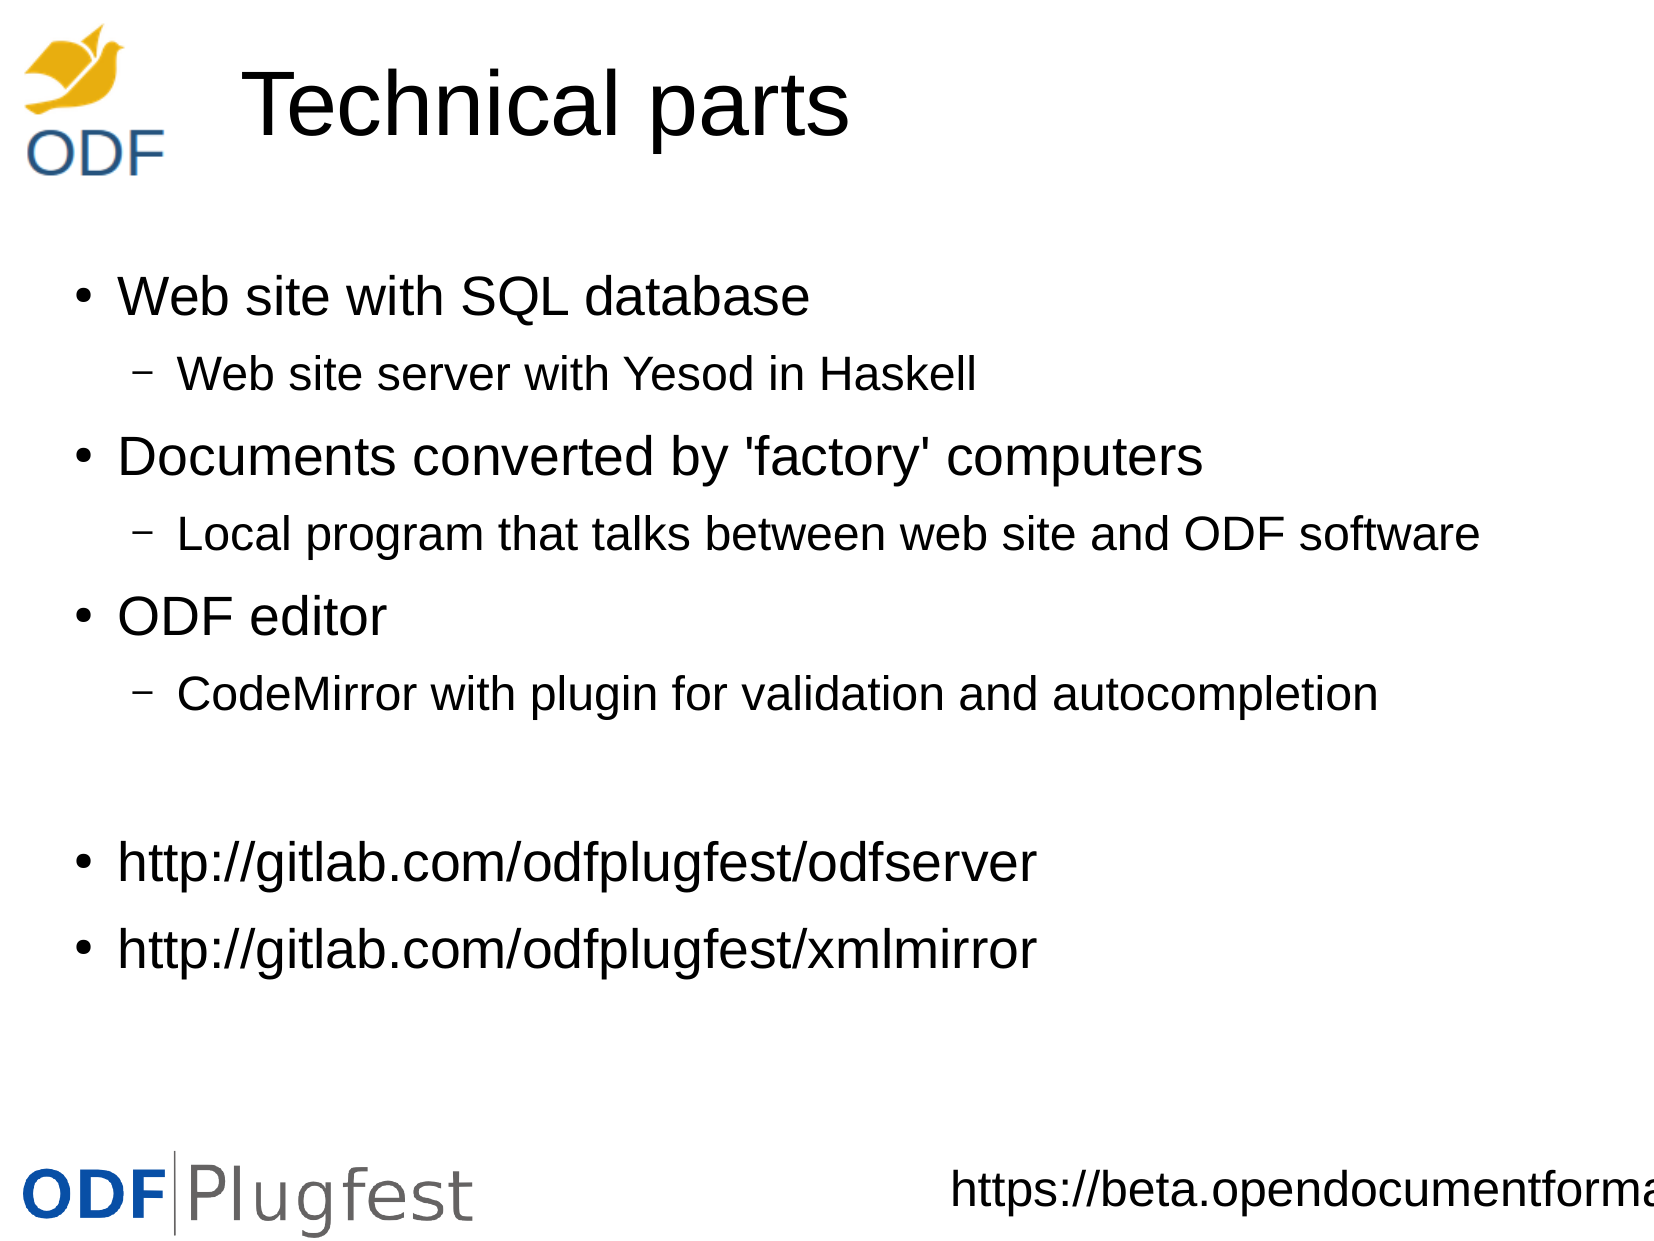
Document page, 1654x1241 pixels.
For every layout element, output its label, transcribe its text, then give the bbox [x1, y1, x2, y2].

picture [0, 0, 216, 218]
text_box https://beta.opendocumentformat.org [797, 1151, 1654, 1227]
picture [23, 1150, 473, 1241]
list Web site with SQL database Web site server with Yesod in Haskell Documents converted by 'factory' computers Local program that talks between web site and ODF software ODF editor CodeMirror with plugin for validation and autocompletion http://gitlab.com/odfplugfest/odfserver http://gitlab.com/odfplugfest/xmlmirror [59, 265, 1595, 986]
title Technical parts [59, 29, 1034, 178]
